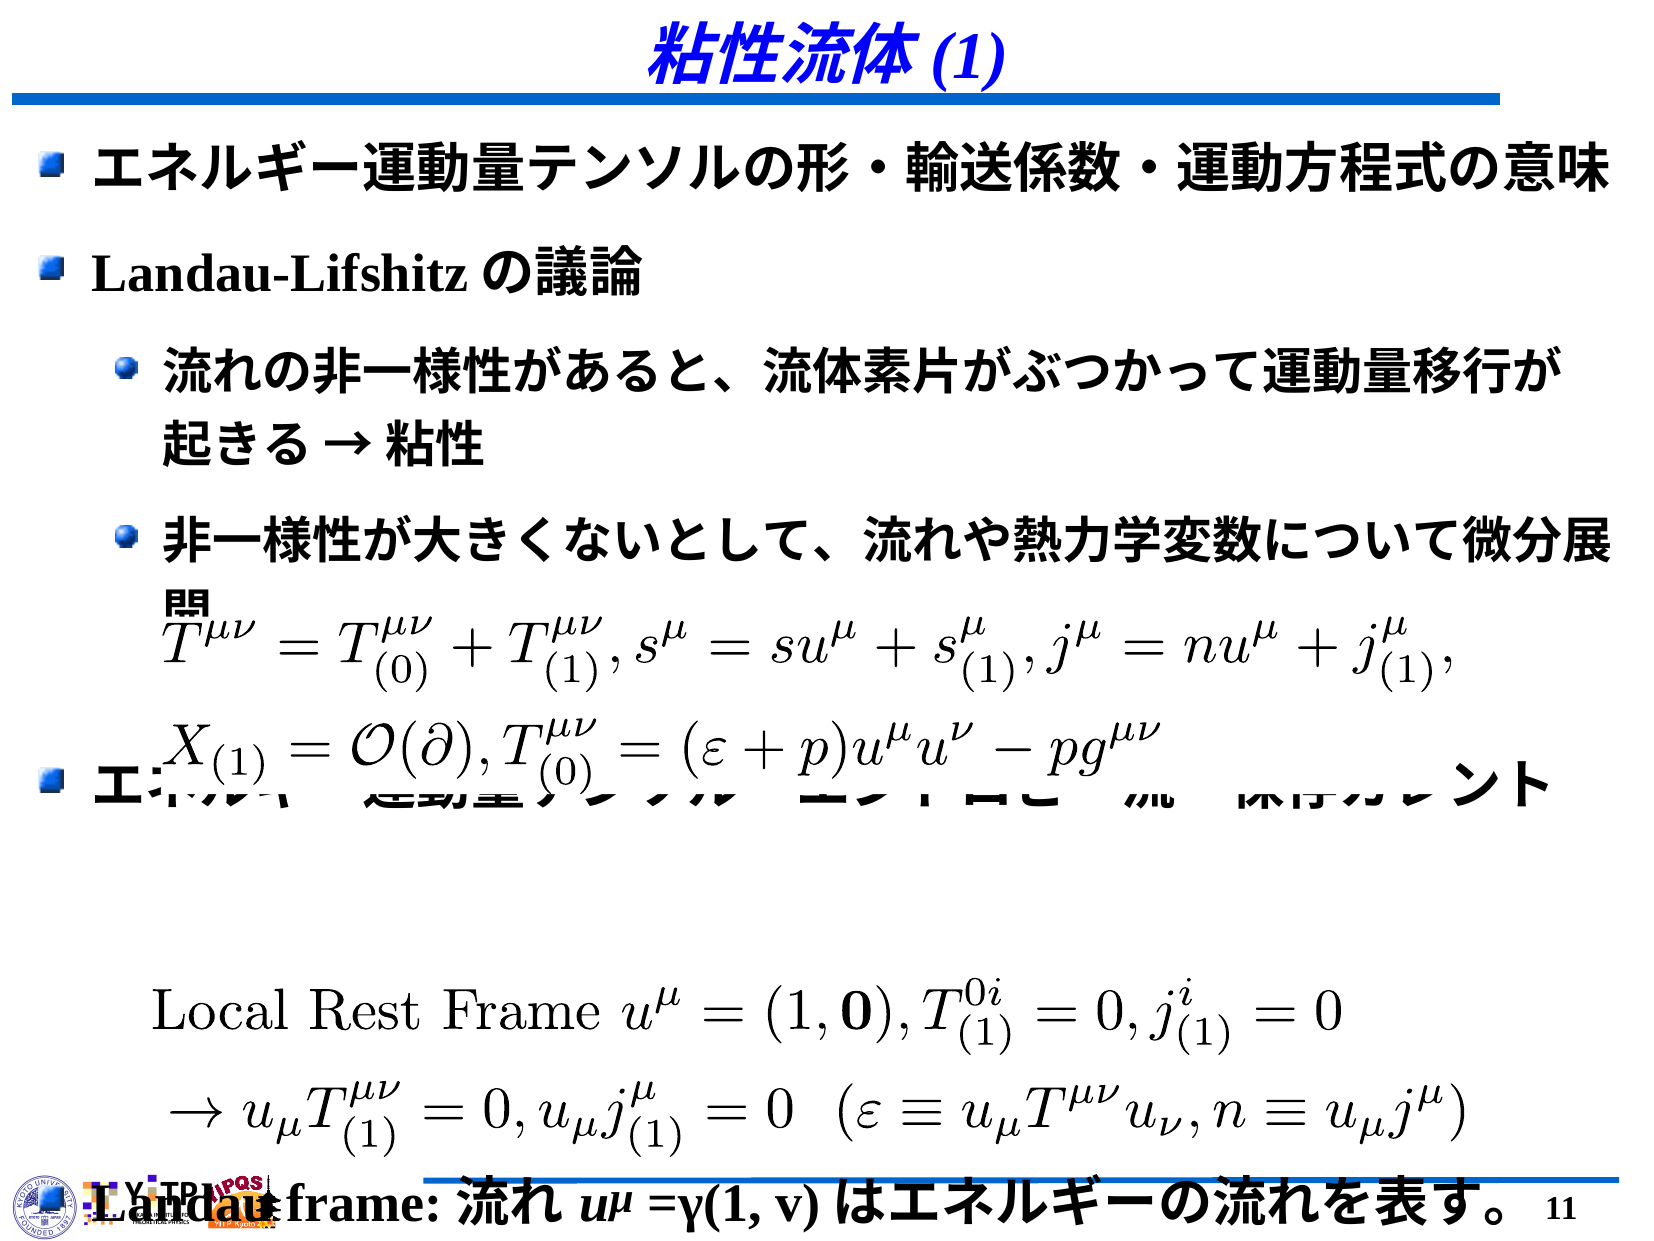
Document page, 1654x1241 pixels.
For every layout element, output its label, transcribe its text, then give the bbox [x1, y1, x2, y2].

list エネルギー運動量テンソルの形・輸送係数・運動方程式の意味 Landau-Lifshitzの議論 流れの非一様性があると、流体素片がぶつかって運動量移行が 起きる → 粘性 非一様性が大きくないとして、流れや熱力学変数について微分展開、 またエントロピーが必ず増加すると要請。 エネルギー運動量テンソル・エントロピー流・保存カレント Landau frame:流れuμ =γ(1, v)はエネルギーの流れを表す。 [c.f. Eckart frame :粒子数の流れ] [20, 124, 1621, 1137]
picture [11, 1170, 281, 1241]
text_box [150, 977, 1471, 1158]
title 粘性流体(1) [0, 0, 1654, 99]
text_box [160, 616, 1456, 795]
